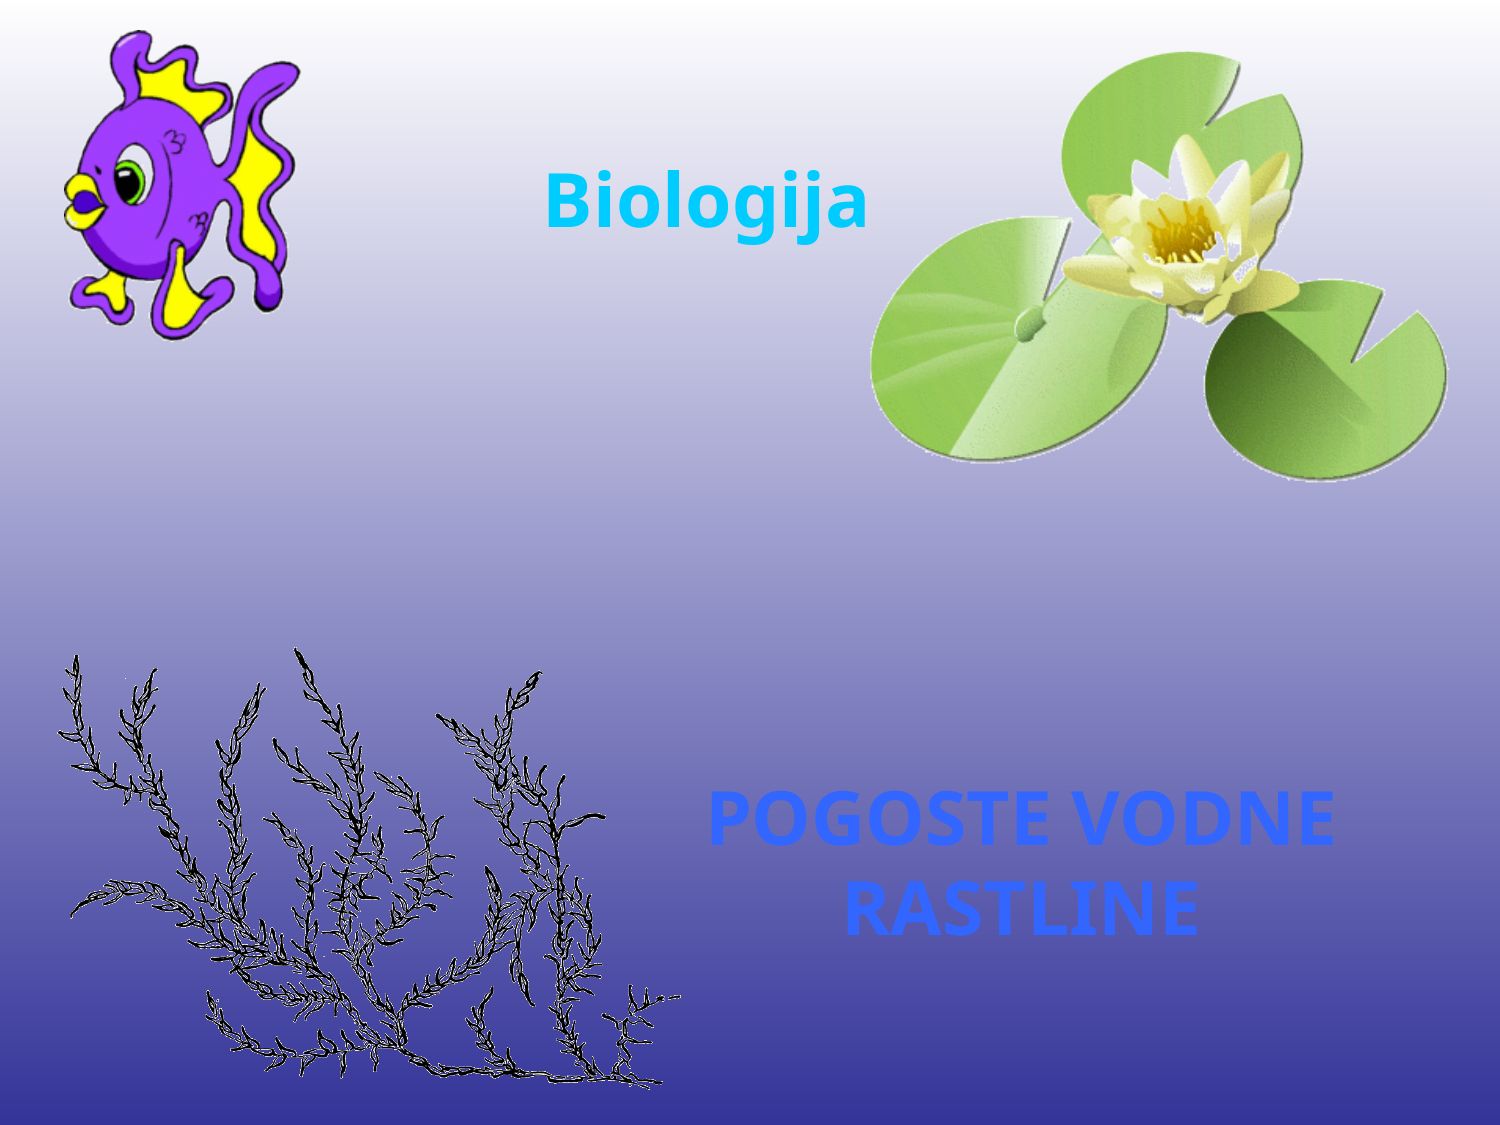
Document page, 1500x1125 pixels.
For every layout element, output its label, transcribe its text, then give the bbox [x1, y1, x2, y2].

picture [53, 645, 683, 1094]
text_box POGOSTE VODNE RASTLINE [683, 763, 1471, 1047]
picture [844, 30, 1470, 506]
picture [64, 30, 303, 344]
text_box Biologija [336, 54, 1098, 480]
